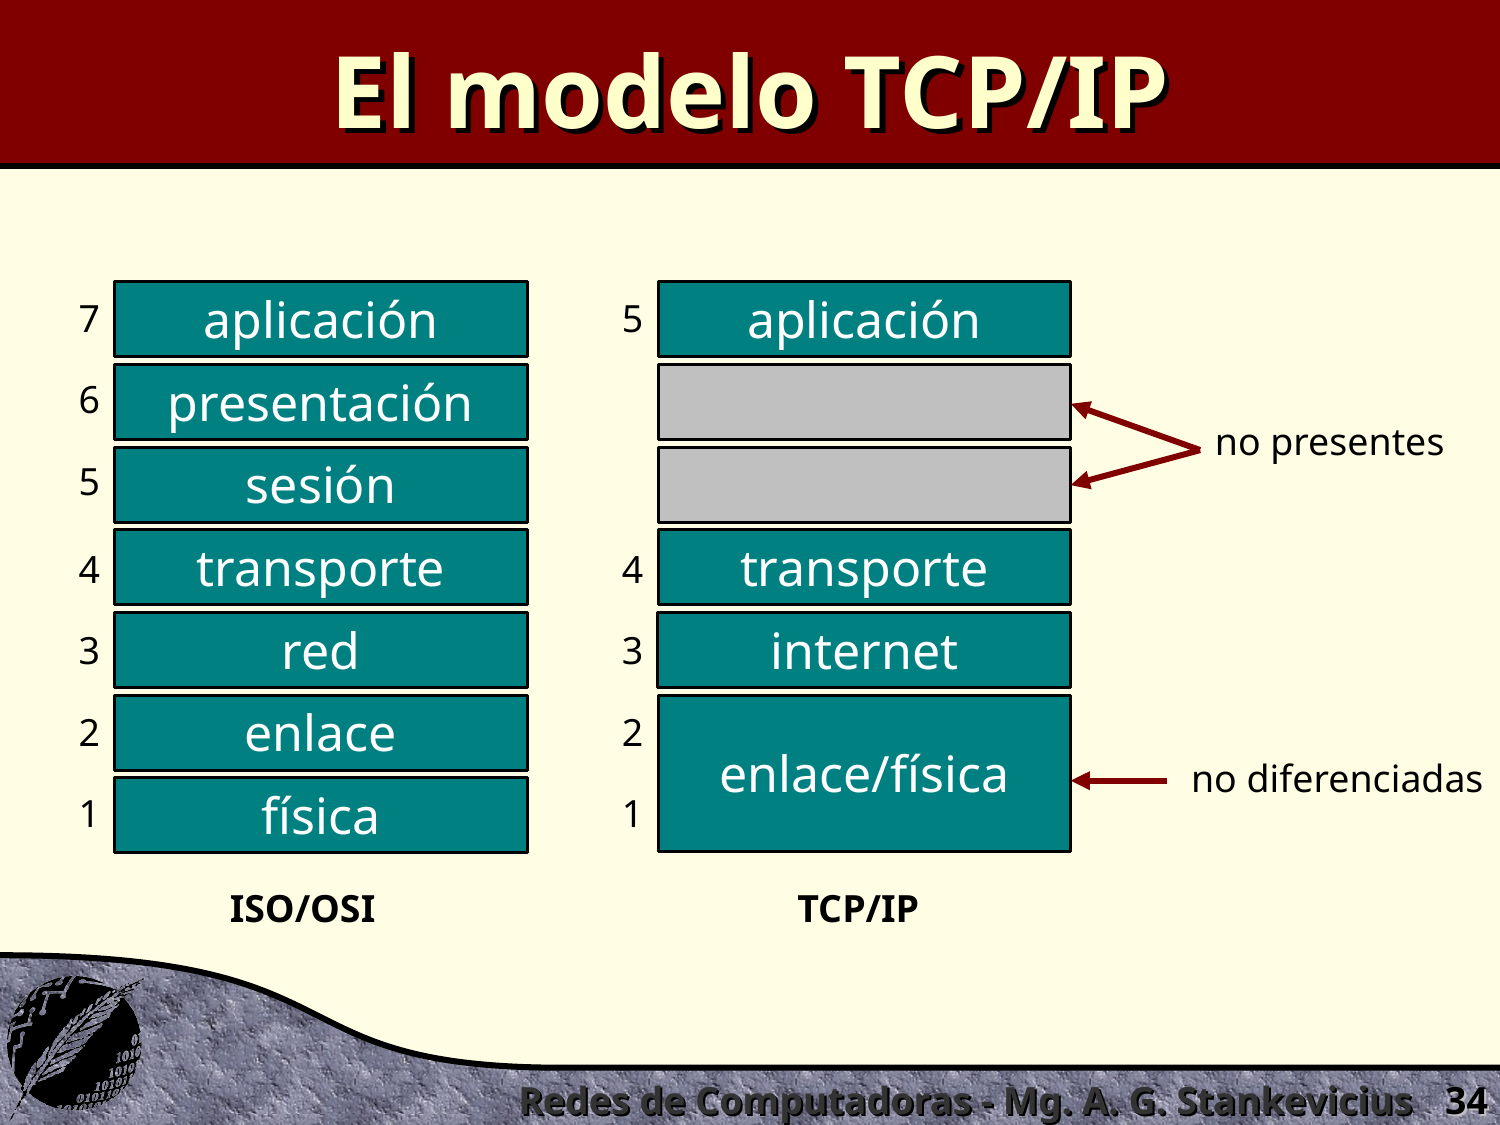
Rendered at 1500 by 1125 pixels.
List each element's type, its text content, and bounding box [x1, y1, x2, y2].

text_box no presentes [1200, 408, 1454, 476]
text_box presentación [114, 364, 528, 440]
text_box 2 [63, 701, 114, 762]
text_box [658, 447, 1071, 523]
text_box ISO/OSI [214, 874, 417, 943]
picture [790, 1100, 795, 1110]
text_box enlace/física [658, 695, 1071, 852]
picture [1047, 1100, 1054, 1110]
text_box 4 [63, 538, 114, 599]
text_box enlace [114, 695, 528, 771]
text_box 3 [606, 619, 657, 680]
title El modelo TCP/IP [15, 5, 1485, 160]
text_box 1 [606, 782, 658, 843]
text_box sesión [114, 447, 528, 523]
text_box 5 [606, 287, 658, 348]
text_box física [114, 777, 528, 853]
text_box 7 [63, 287, 114, 348]
text_box transporte [658, 529, 1071, 605]
text_box 6 [63, 368, 114, 430]
text_box aplicación [658, 281, 1071, 357]
text_box 4 [606, 538, 658, 599]
text_box transporte [114, 529, 528, 605]
text_box TCP/IP [782, 874, 942, 943]
text_box red [114, 612, 528, 688]
text_box aplicación [114, 281, 528, 357]
picture [0, 959, 1500, 1125]
text_box 1 [63, 782, 114, 843]
text_box 5 [63, 450, 114, 511]
text_box no diferenciadas [1176, 744, 1496, 813]
text_box 2 [606, 701, 658, 762]
text_box 3 [63, 619, 114, 680]
text_box [658, 364, 1071, 440]
text_box internet [657, 612, 1071, 688]
